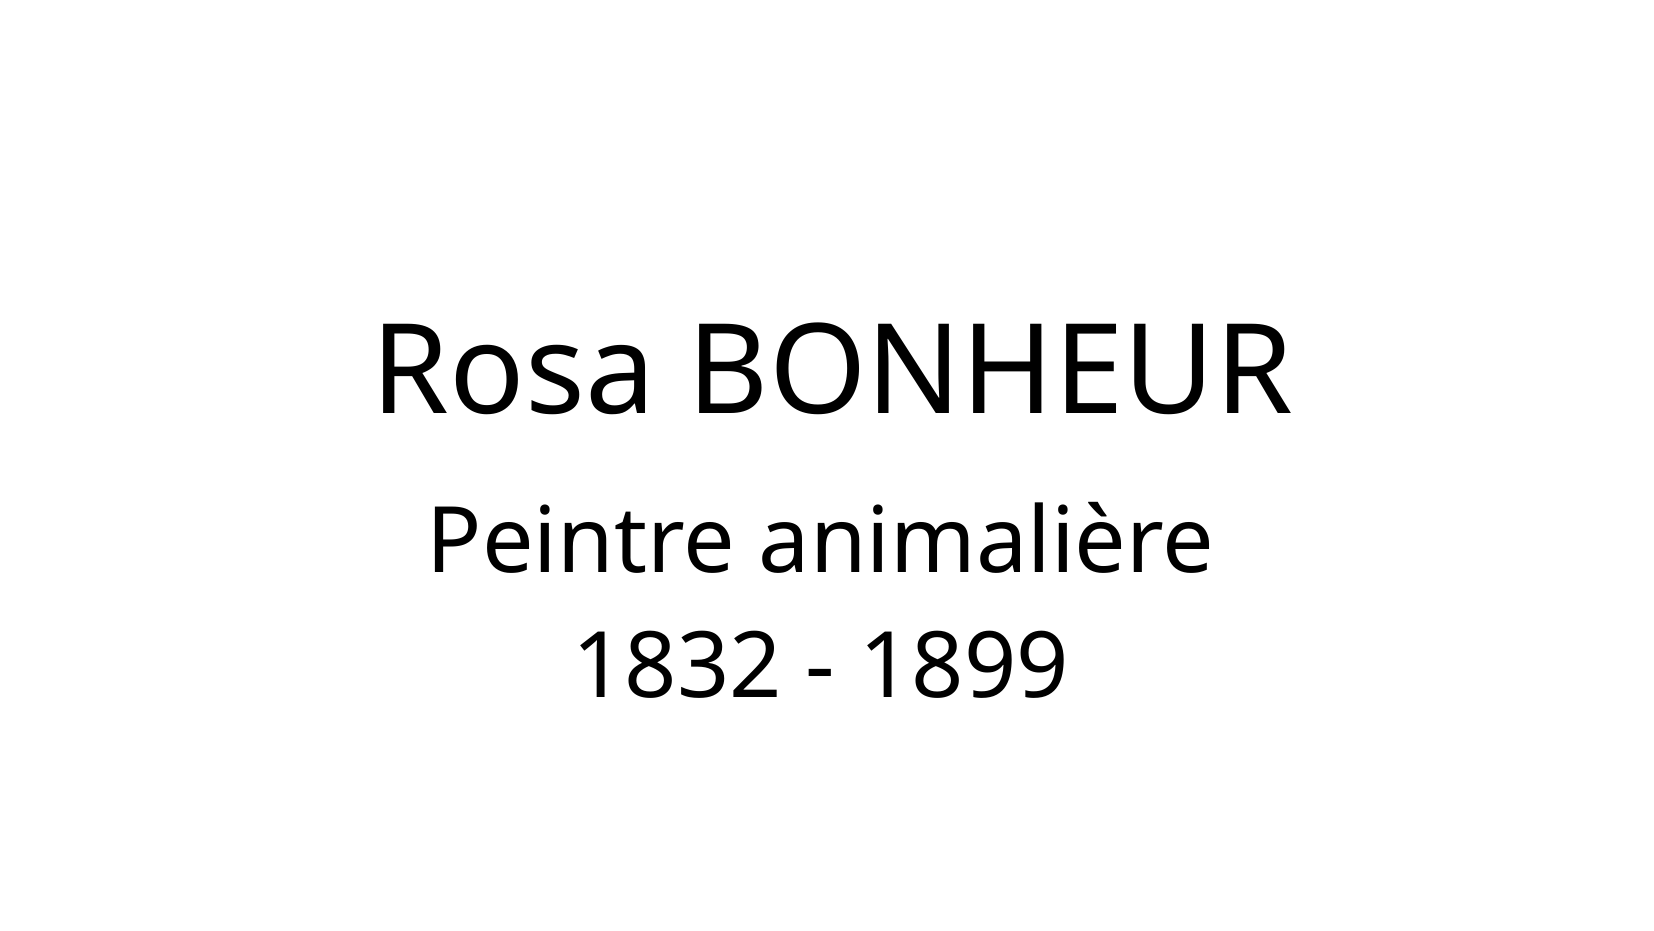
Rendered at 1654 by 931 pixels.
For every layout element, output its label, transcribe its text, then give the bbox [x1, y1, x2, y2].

title Rosa BONHEUR [88, 287, 1577, 443]
subtitle Peintre animalière 1832 - 1899 [76, 489, 1565, 711]
